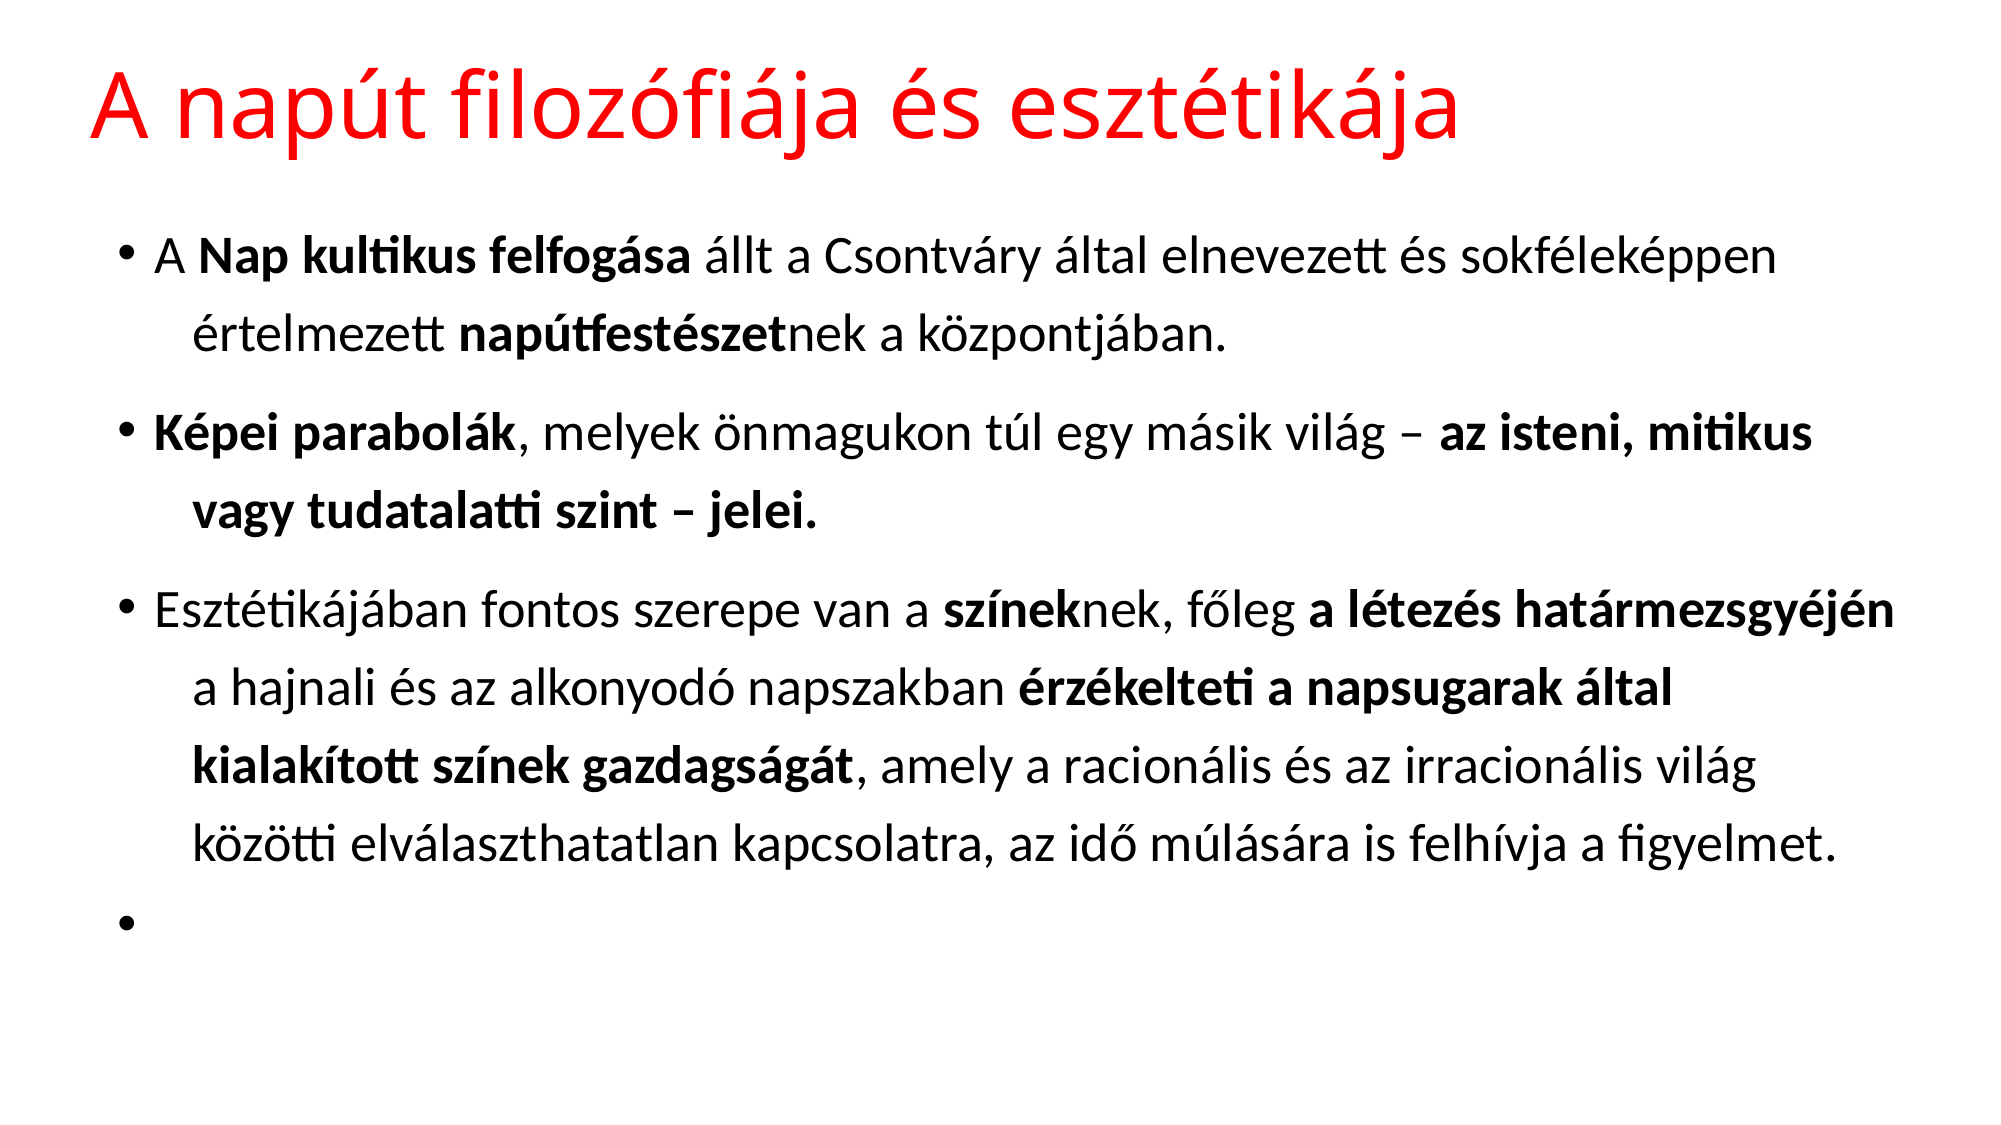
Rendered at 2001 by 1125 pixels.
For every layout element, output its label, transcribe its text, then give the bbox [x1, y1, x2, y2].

list A Nap kultikus felfogása állt a Csontváry által elnevezett és sokféleképpen értelmezett napútfestészetnek a központjában. Képei parabolák, melyek önmagukon túl egy másik világ – az isteni, mitikus vagy tudatalatti szint – jelei. Esztétikájában fontos szerepe van a színeknek, főleg a létezés határmezsgyéjén a hajnali és az alkonyodó napszakban érzékelteti a napsugarak által kialakított színek gazdagságát, amely a racionális és az irracionális világ közötti elválaszthatatlan kapcsolatra, az idő múlására is felhívja a figyelmet. [102, 198, 1923, 981]
title A napút filozófiája és esztétikája [75, 0, 1801, 218]
